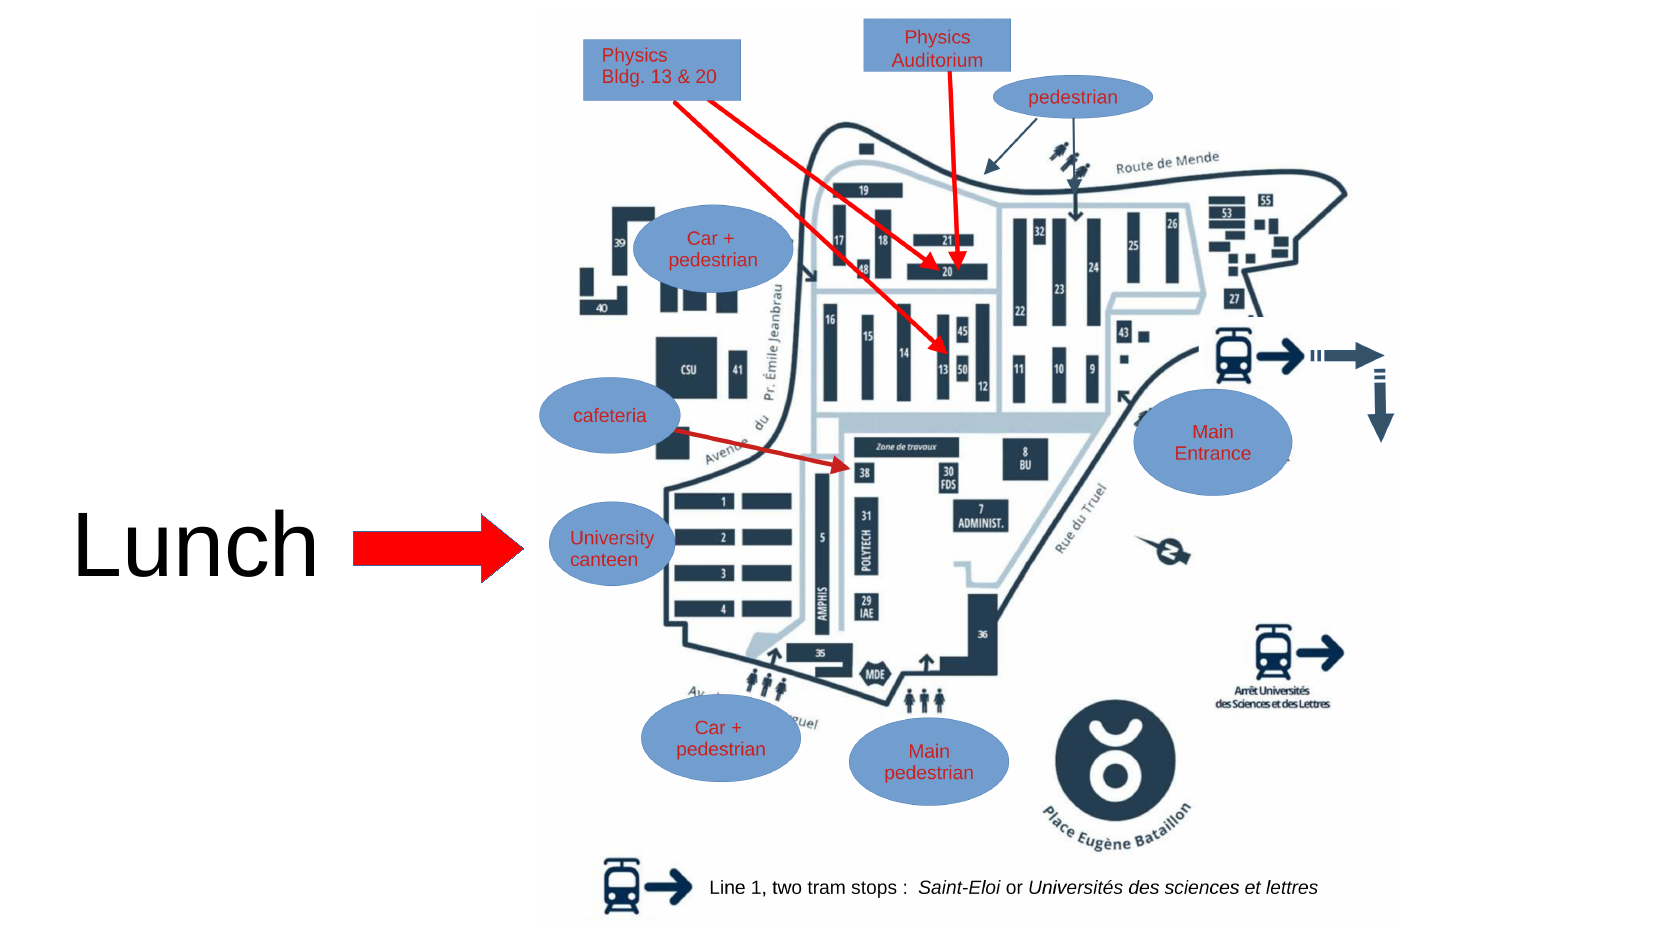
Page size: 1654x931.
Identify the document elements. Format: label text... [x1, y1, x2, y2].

text_box [353, 513, 524, 583]
title Lunch [0, 493, 393, 597]
picture [538, 7, 1399, 928]
